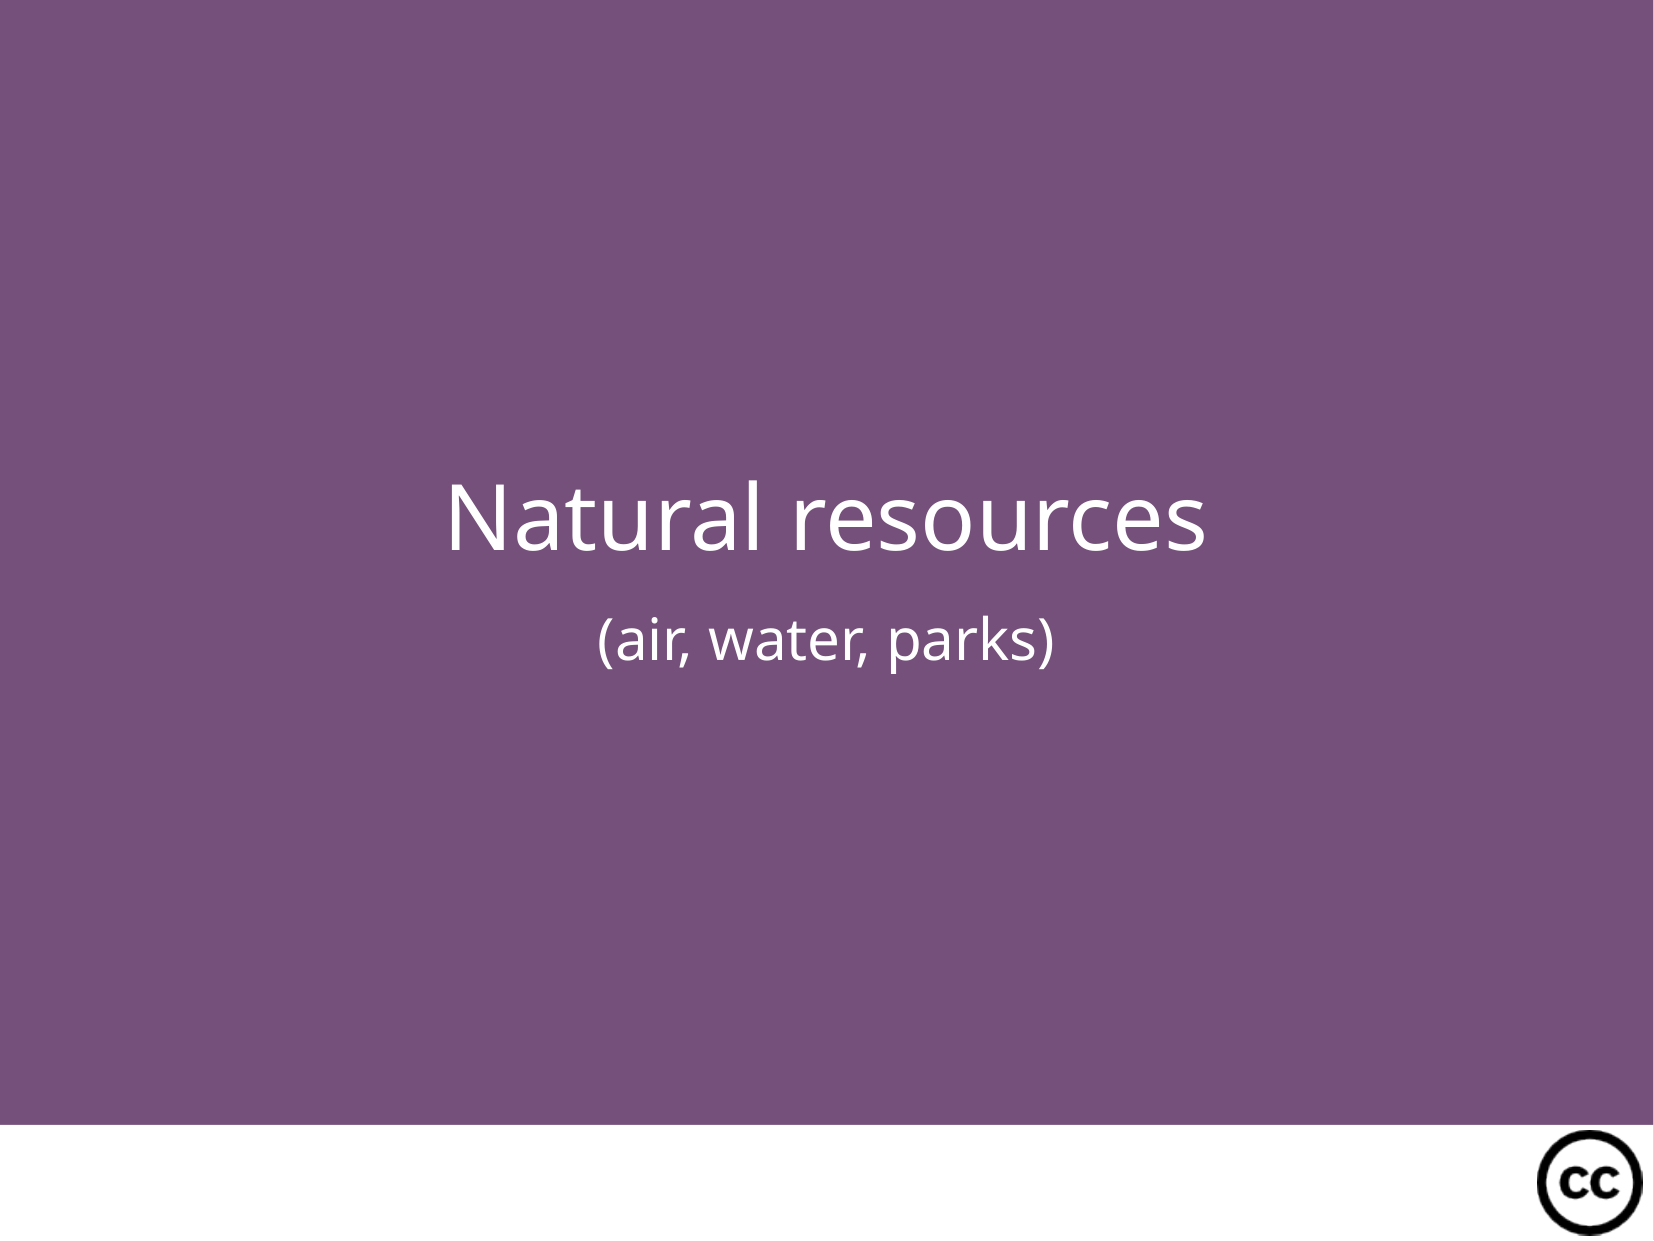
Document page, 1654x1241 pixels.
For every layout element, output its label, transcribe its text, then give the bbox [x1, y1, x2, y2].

title Natural resources (air, water, parks)‏ [82, 479, 1571, 654]
picture [1537, 1130, 1643, 1236]
